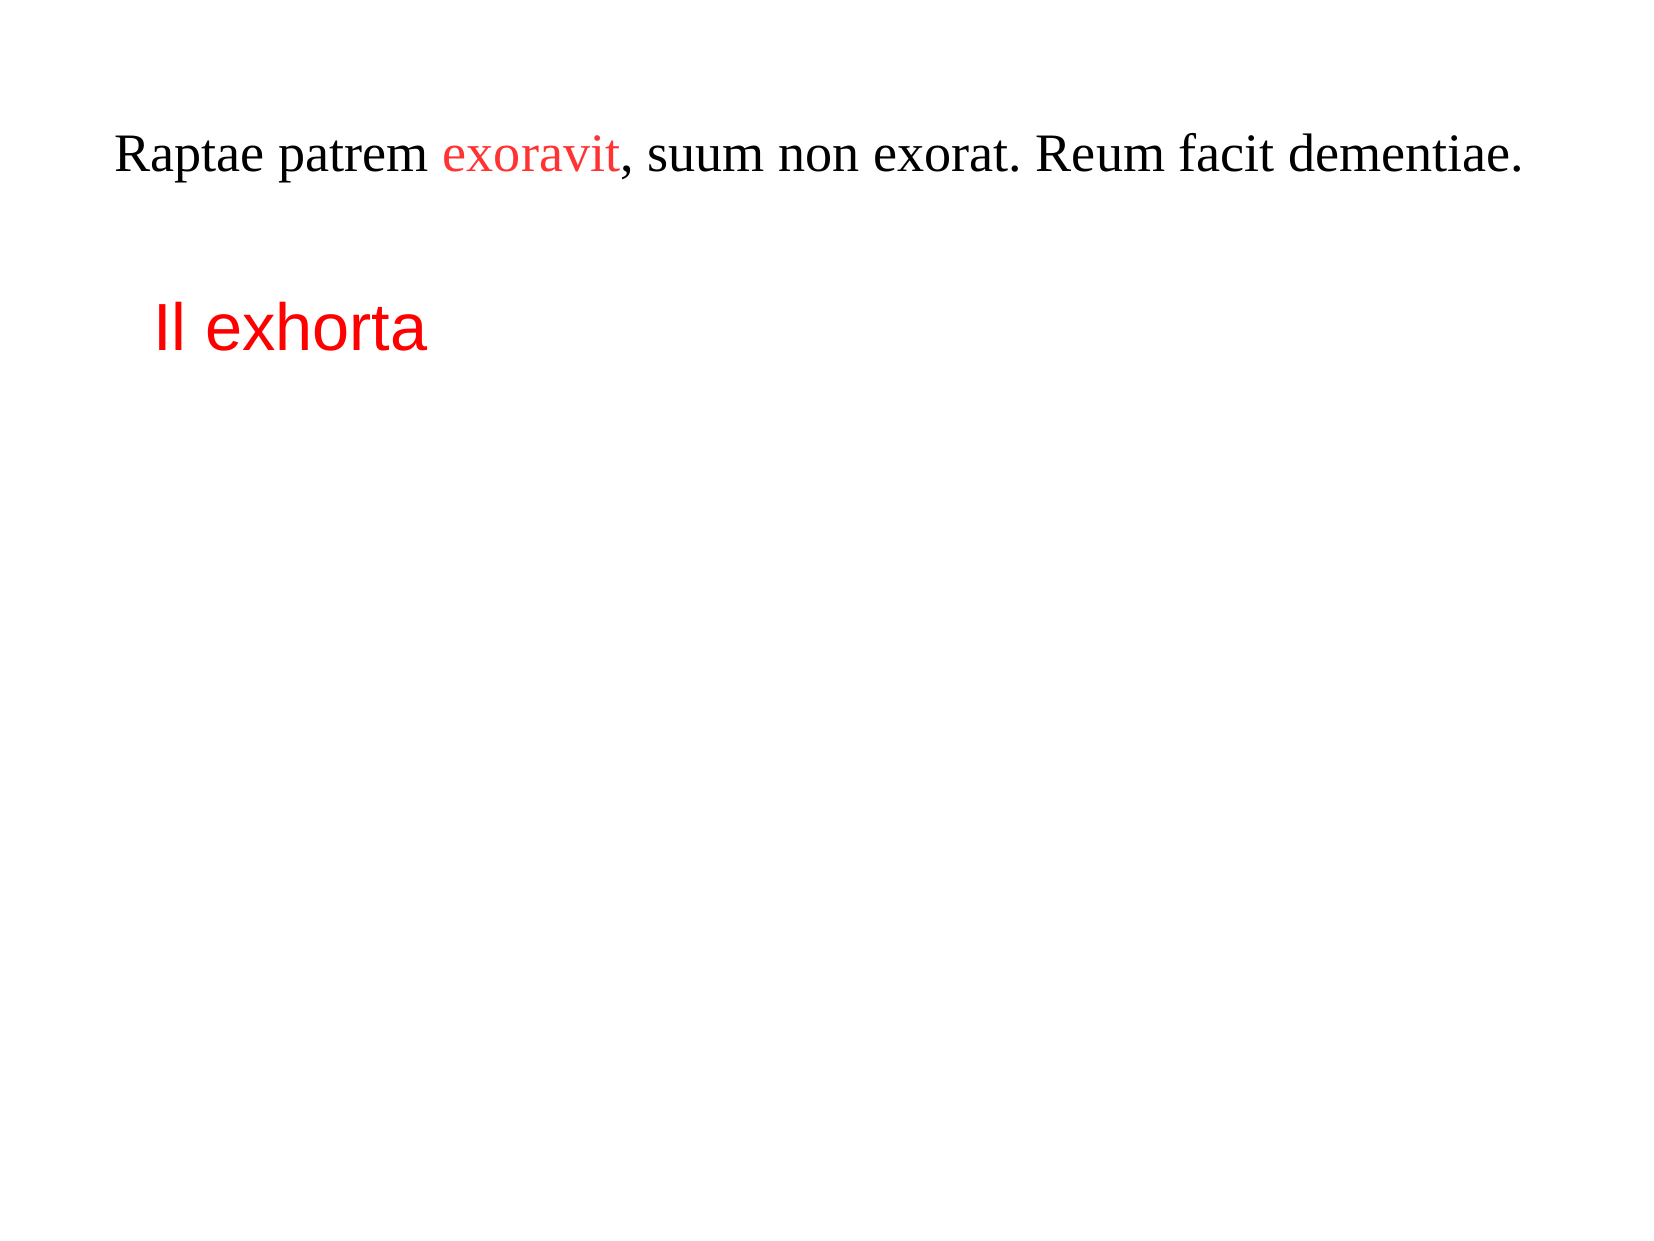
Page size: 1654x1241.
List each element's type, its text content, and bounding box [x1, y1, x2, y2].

list Il exhorta [82, 290, 1571, 1010]
title Raptae patrem exoravit, suum non exorat. Reum facit dementiae. [82, 49, 1571, 257]
